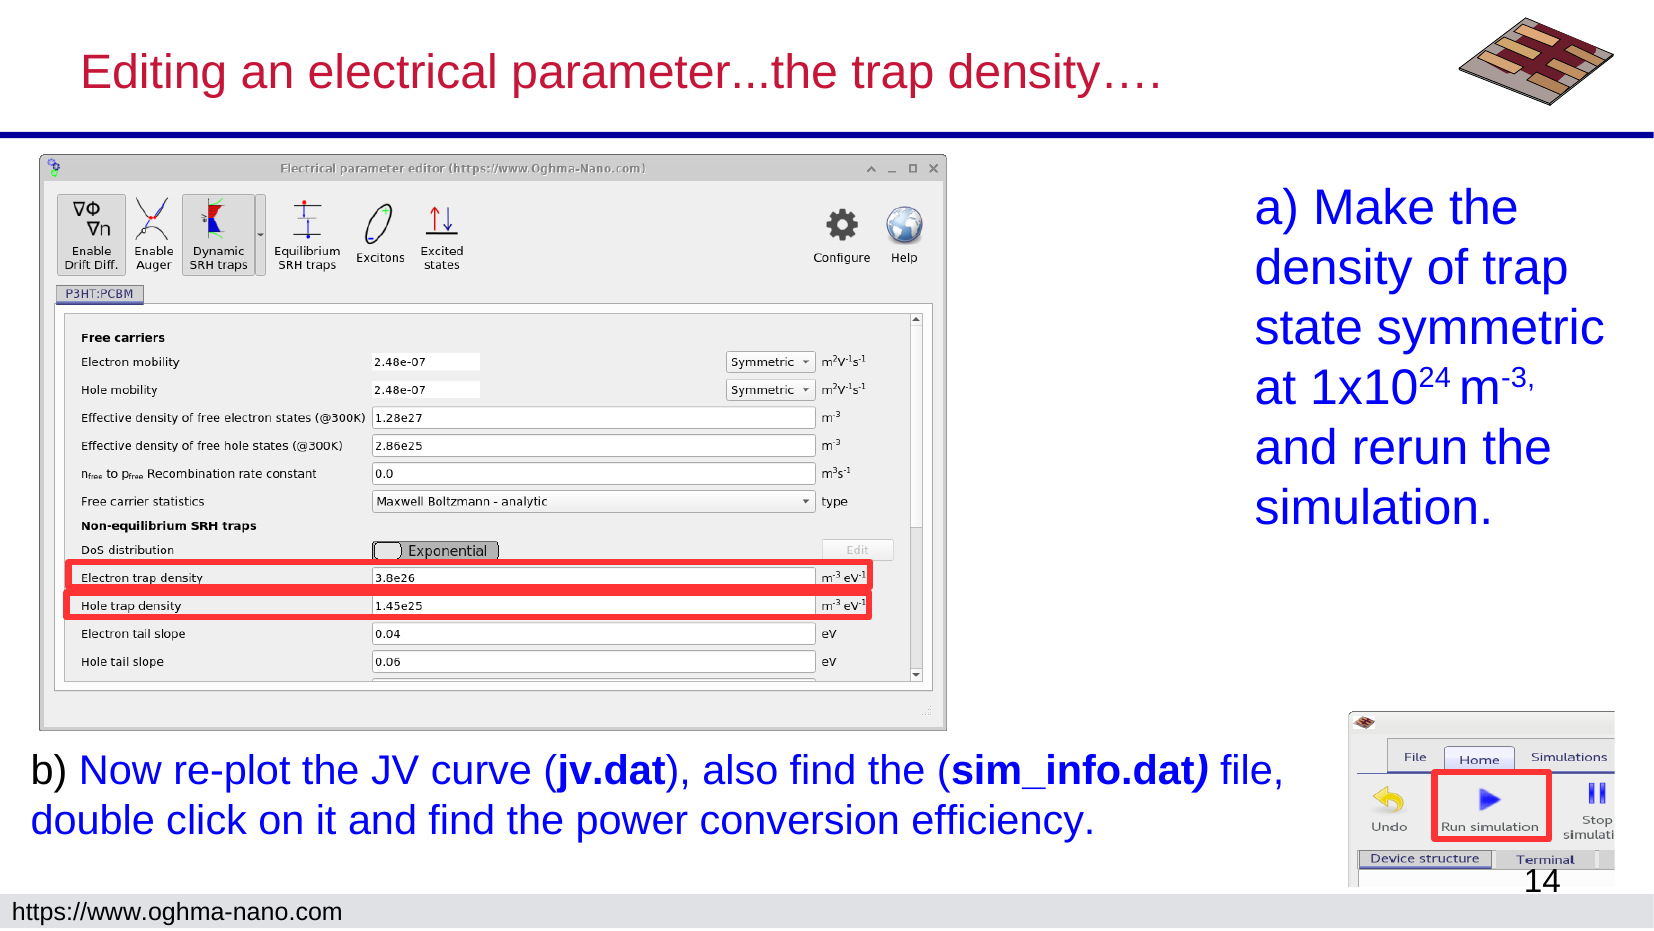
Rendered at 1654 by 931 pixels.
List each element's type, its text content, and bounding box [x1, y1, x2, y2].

text_box a) Make the density of trap state symmetric at 1x1024 m-3, and rerun the simulation. [1239, 166, 1639, 713]
text_box <number> [1509, 852, 1654, 911]
picture [39, 154, 947, 731]
picture [1348, 711, 1615, 887]
title Editing an electrical parameter...the trap density…. [65, 11, 1430, 132]
text_box b) Now re-plot the JV curve (jv.dat), also find the (sim_info.dat) file, double click on it and find the power conversion efficiency. [15, 735, 1333, 931]
